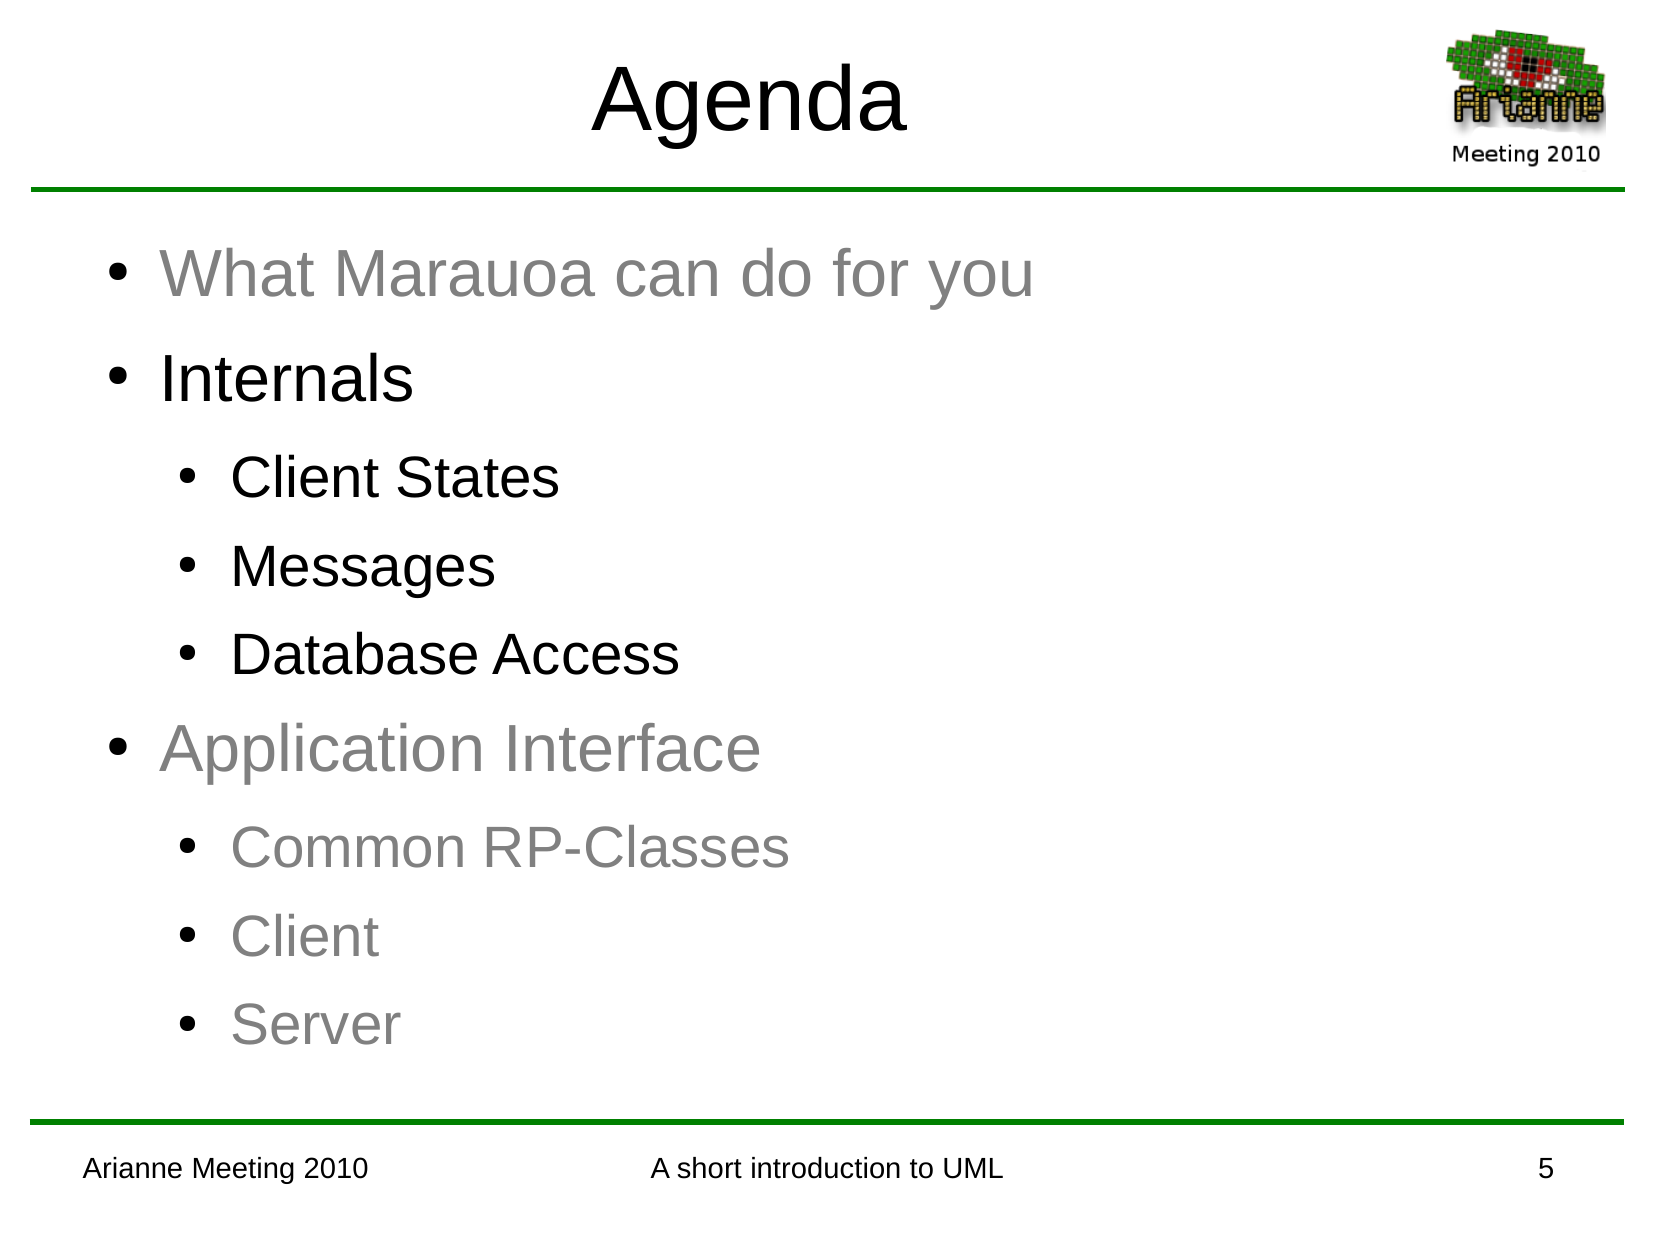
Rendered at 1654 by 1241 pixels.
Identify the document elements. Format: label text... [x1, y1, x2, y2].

list What Marauoa can do for you Internals Client States Messages Database Access Application Interface Common RP-Classes Client Server [88, 236, 1577, 1080]
picture [1446, 29, 1606, 178]
title Agenda [82, 47, 1418, 150]
